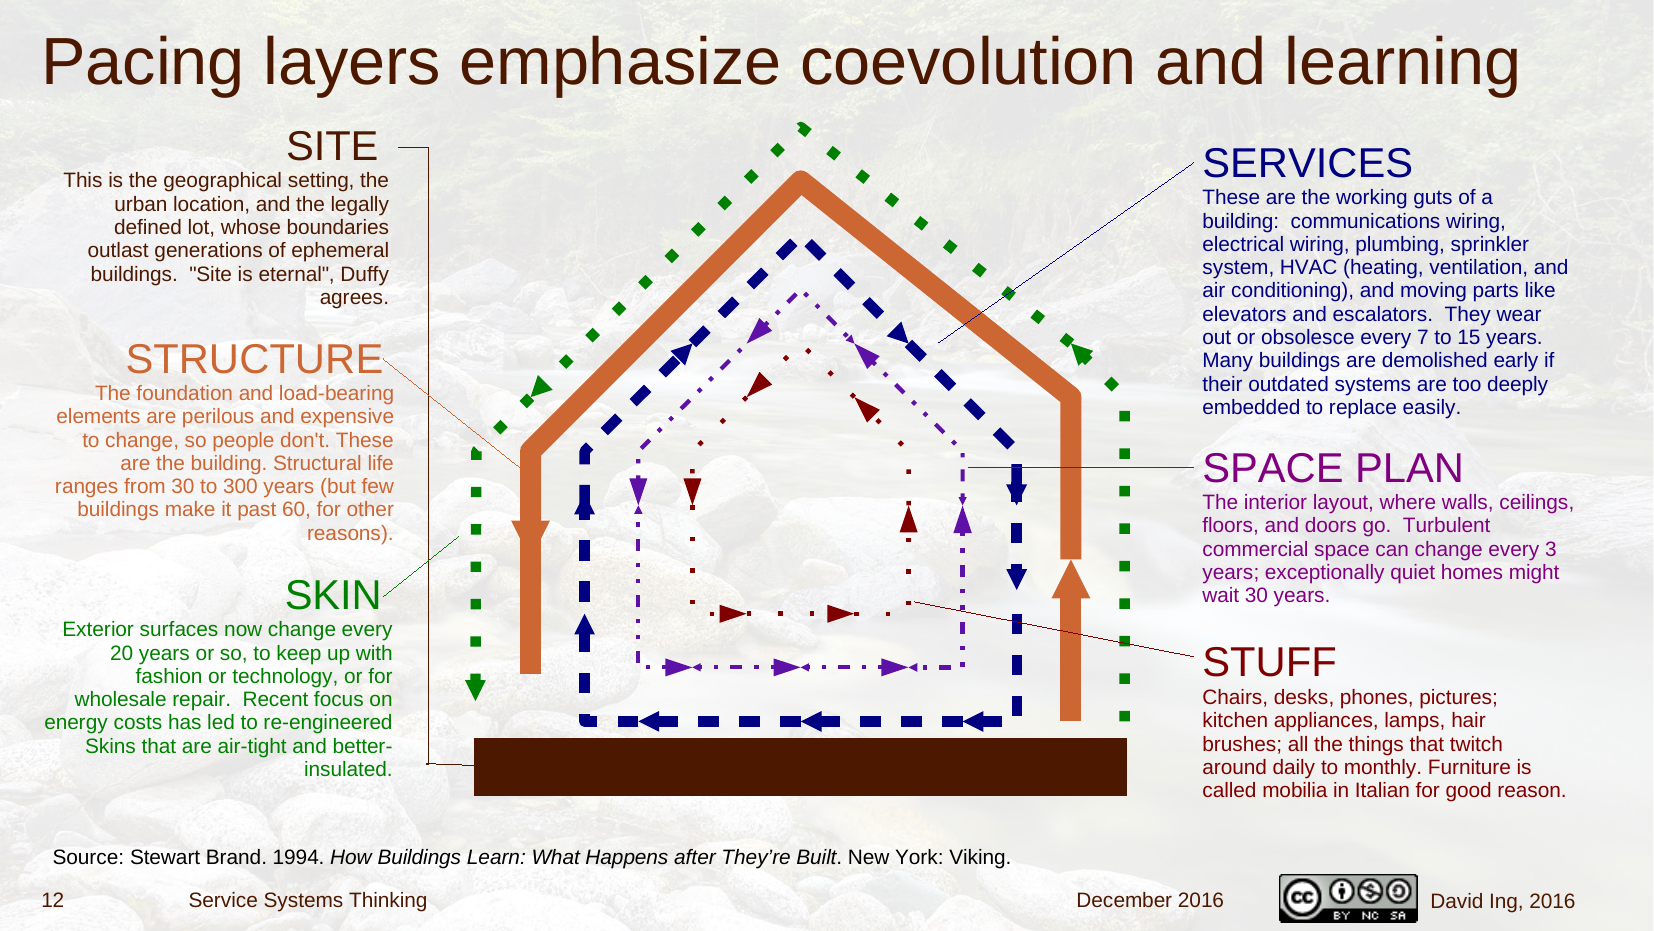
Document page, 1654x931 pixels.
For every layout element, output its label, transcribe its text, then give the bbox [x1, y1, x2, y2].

text_box [475, 740, 1125, 795]
text_box SERVICES These are the working guts of a building: communications wiring, electrical wiring, plumbing, sprinkler system, HVAC (heating, ventilation, and air conditioning), and moving parts like elevators and escalators. They wear out or obsolesce every 7 to 15 years. Many buildings are demolished early if their outdated systems are too deeply embedded to replace easily. [1187, 132, 1590, 436]
text_box STUFF Chairs, desks, phones, pictures; kitchen appliances, lamps, hair brushes; all the things that twitch around daily to monthly. Furniture is called mobilia in Italian for good reason. [1187, 631, 1584, 835]
text_box Source: Stewart Brand. 1994. How Buildings Learn: What Happens after They’re Built. New York: Viking. - [37, 836, 1435, 931]
text_box SKIN Exterior surfaces now change every 20 years or so, to keep up with fashion or technology, or for wholesale repair. Recent focus on energy costs has led to re-engineered Skins that are air-tight and better-insulated. [29, 564, 410, 798]
text_box SITE This is the geographical setting, the urban location, and the legally defined lot, whose boundaries outlast generations of ephemeral buildings. "Site is eternal", Duffy agrees. [48, 115, 410, 327]
text_box SPACE PLAN The interior layout, where walls, ceilings, floors, and doors go. Turbulent commercial space can change every 3 years; exceptionally quiet homes might wait 30 years. [1187, 436, 1597, 640]
text_box STRUCTURE The foundation and load-bearing elements are perilous and expensive to change, so people don't. These are the building. Structural life ranges from 30 to 300 years (but few buildings make it past 60, for other reasons). [40, 327, 410, 564]
picture [1435, 895, 1442, 906]
picture [0, 0, 1654, 931]
title Pacing layers emphasize coevolution and learning [41, 30, 1613, 174]
